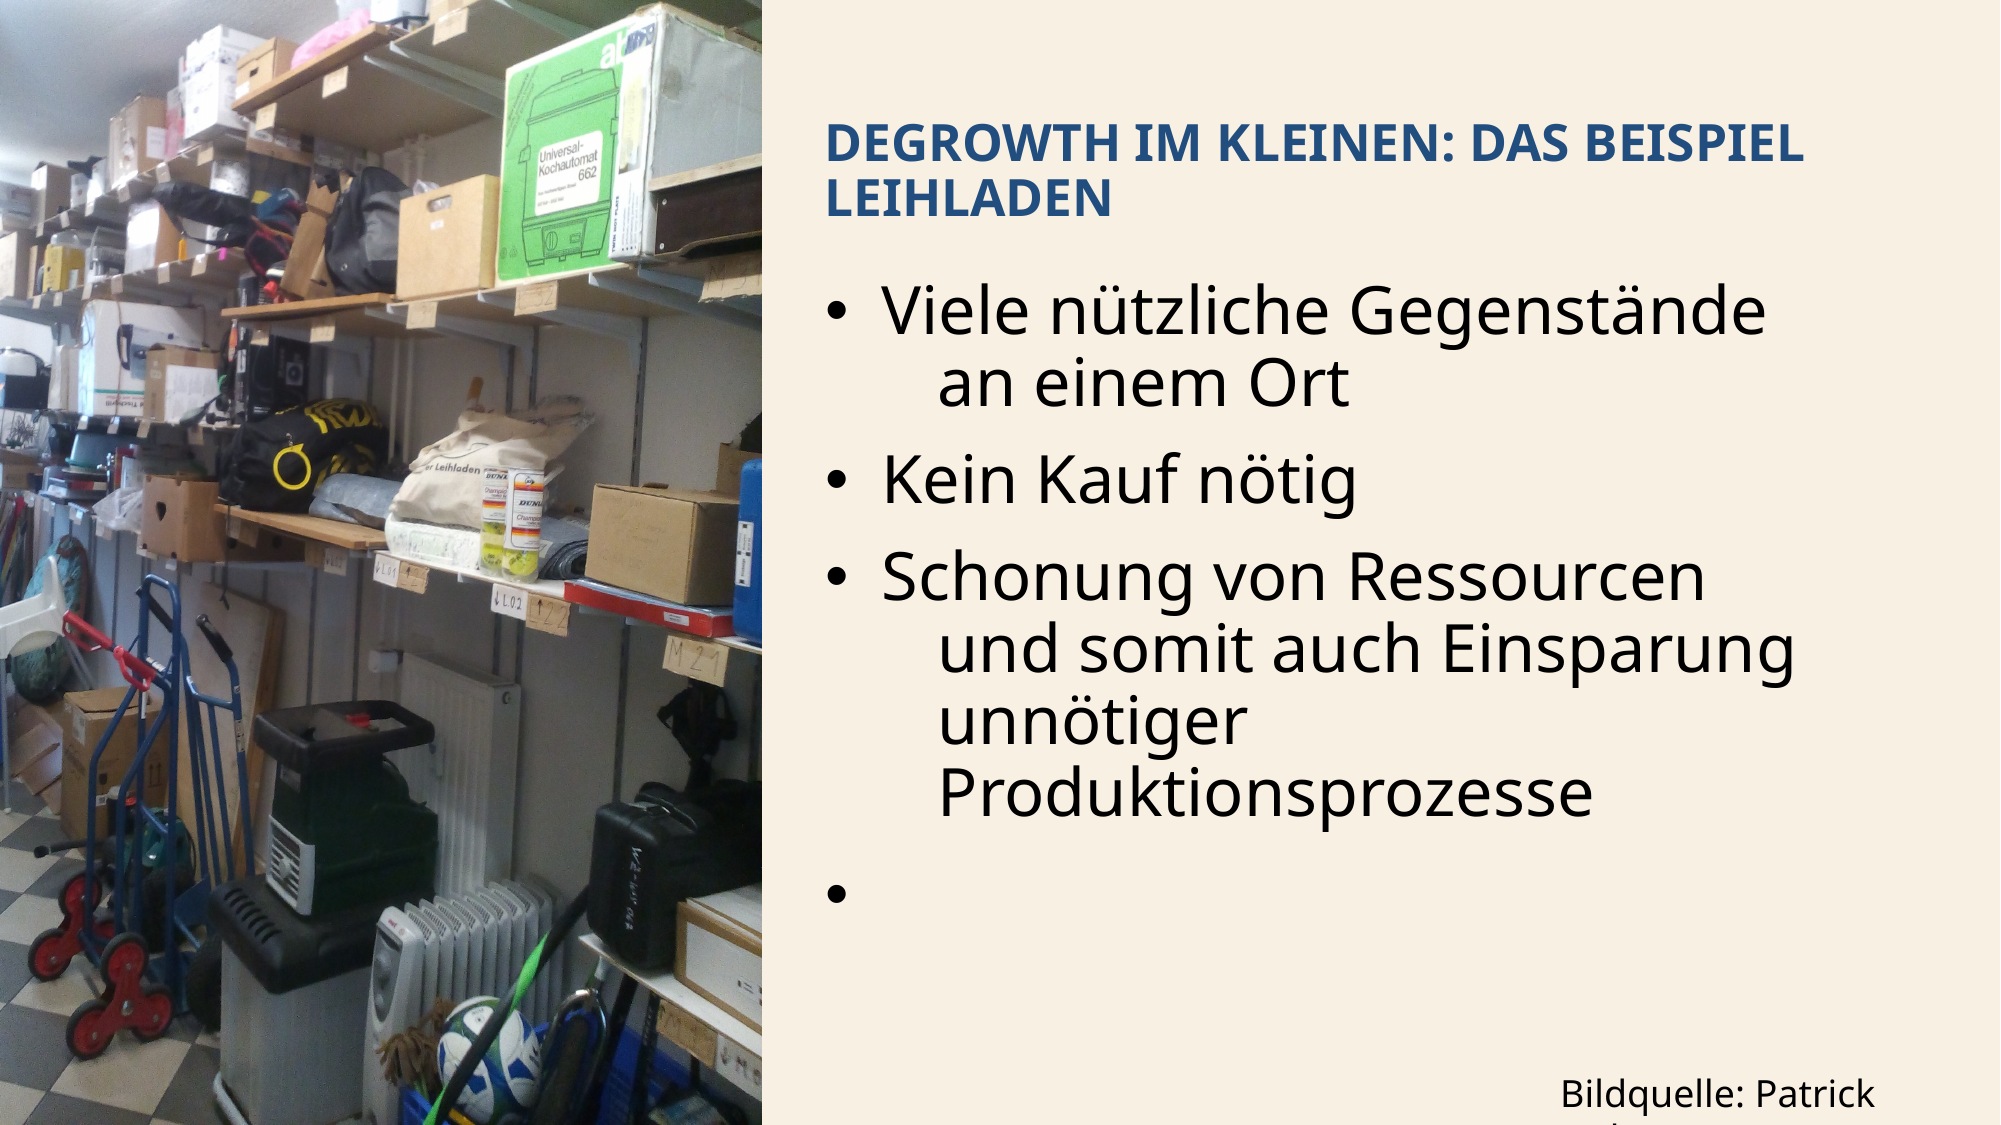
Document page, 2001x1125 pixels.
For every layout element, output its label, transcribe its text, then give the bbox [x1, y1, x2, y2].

text_box Bildquelle: Patrick Nehren [1545, 1062, 2000, 1124]
title Degrowth im Kleinen: Das Beispiel Leihladen [809, 109, 1850, 236]
picture [0, 0, 762, 1125]
list Viele nützliche Gegenstände an einem Ort Kein Kauf nötig Schonung von Ressourcen und somit auch Einsparung unnötiger Produktionsprozesse [810, 269, 1851, 1101]
